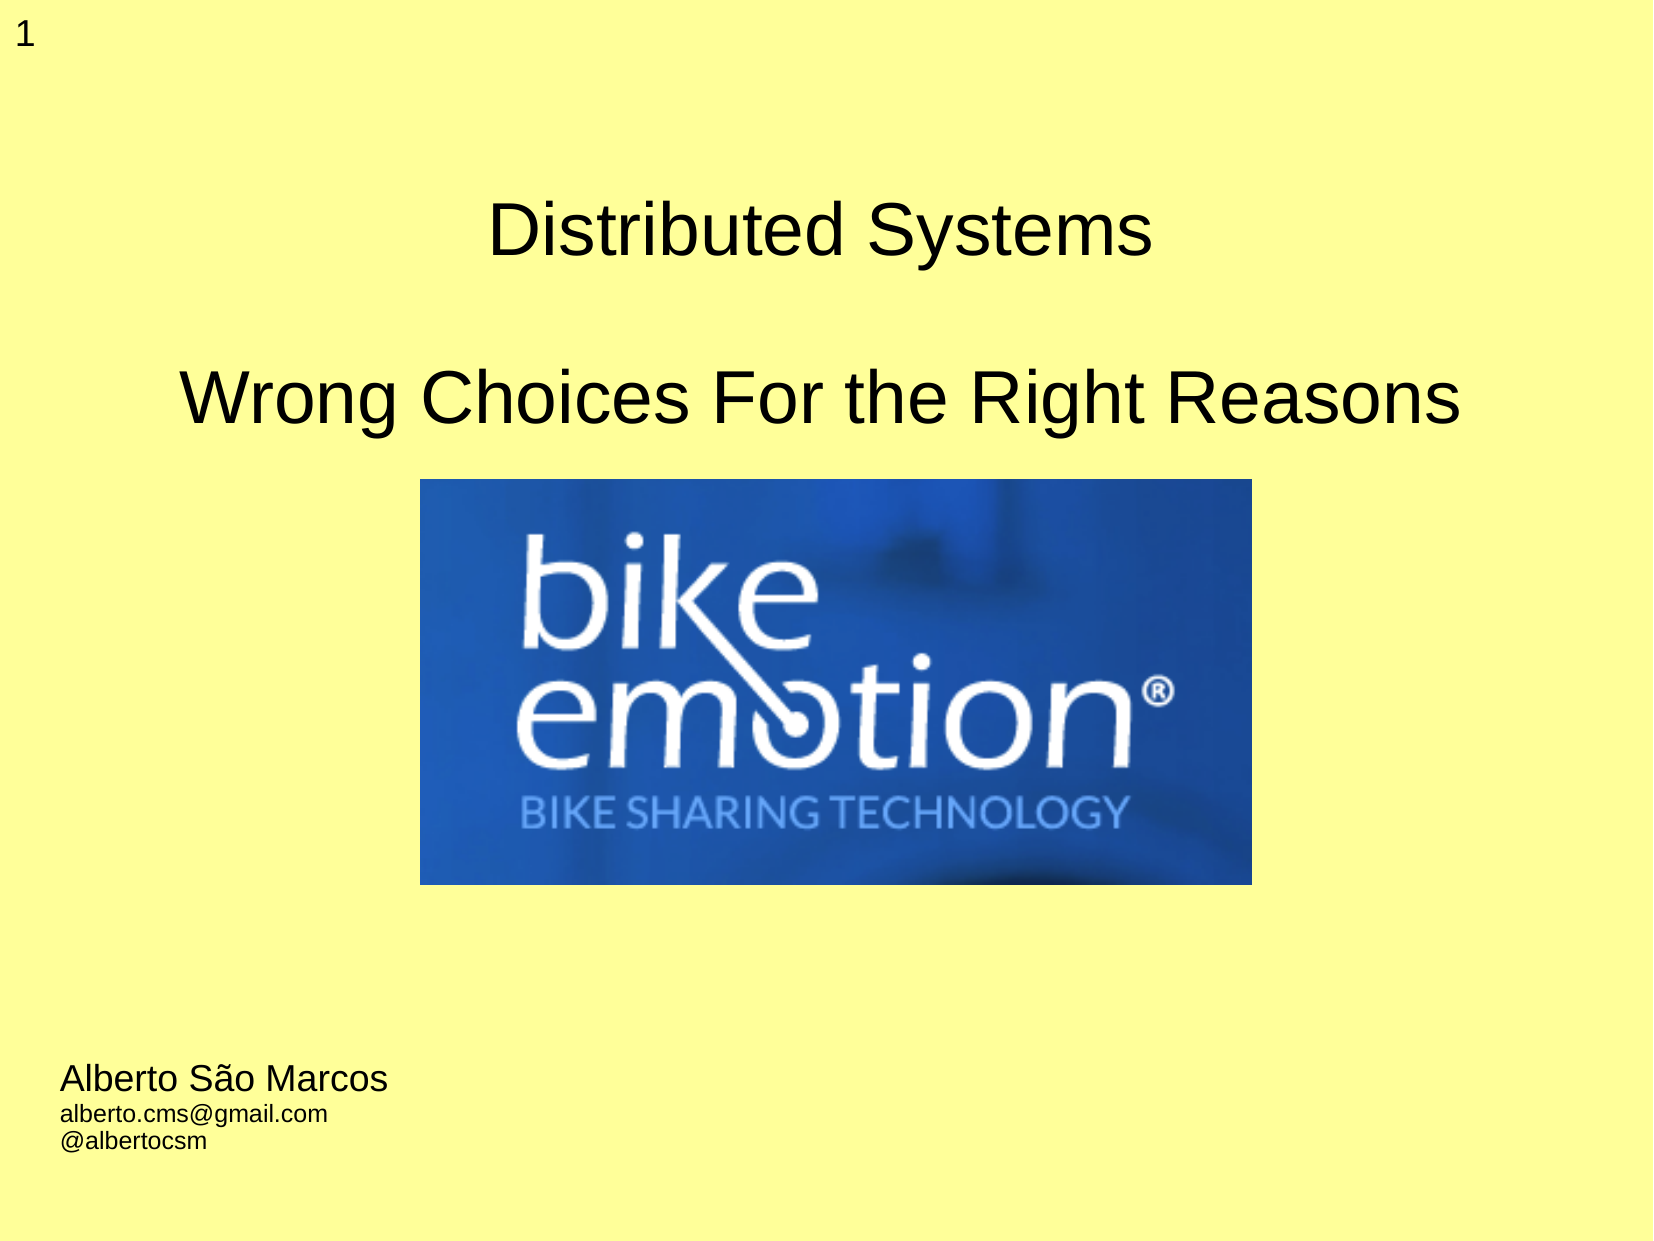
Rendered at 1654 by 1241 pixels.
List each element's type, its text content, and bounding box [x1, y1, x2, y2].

picture [420, 479, 1252, 886]
text_box Alberto São Marcos alberto.cms@gmail.com @albertocsm [45, 1050, 736, 1162]
text_box <number> [0, 5, 658, 76]
text_box Distributed Systems Wrong Choices For the Right Reasons [165, 180, 1486, 526]
